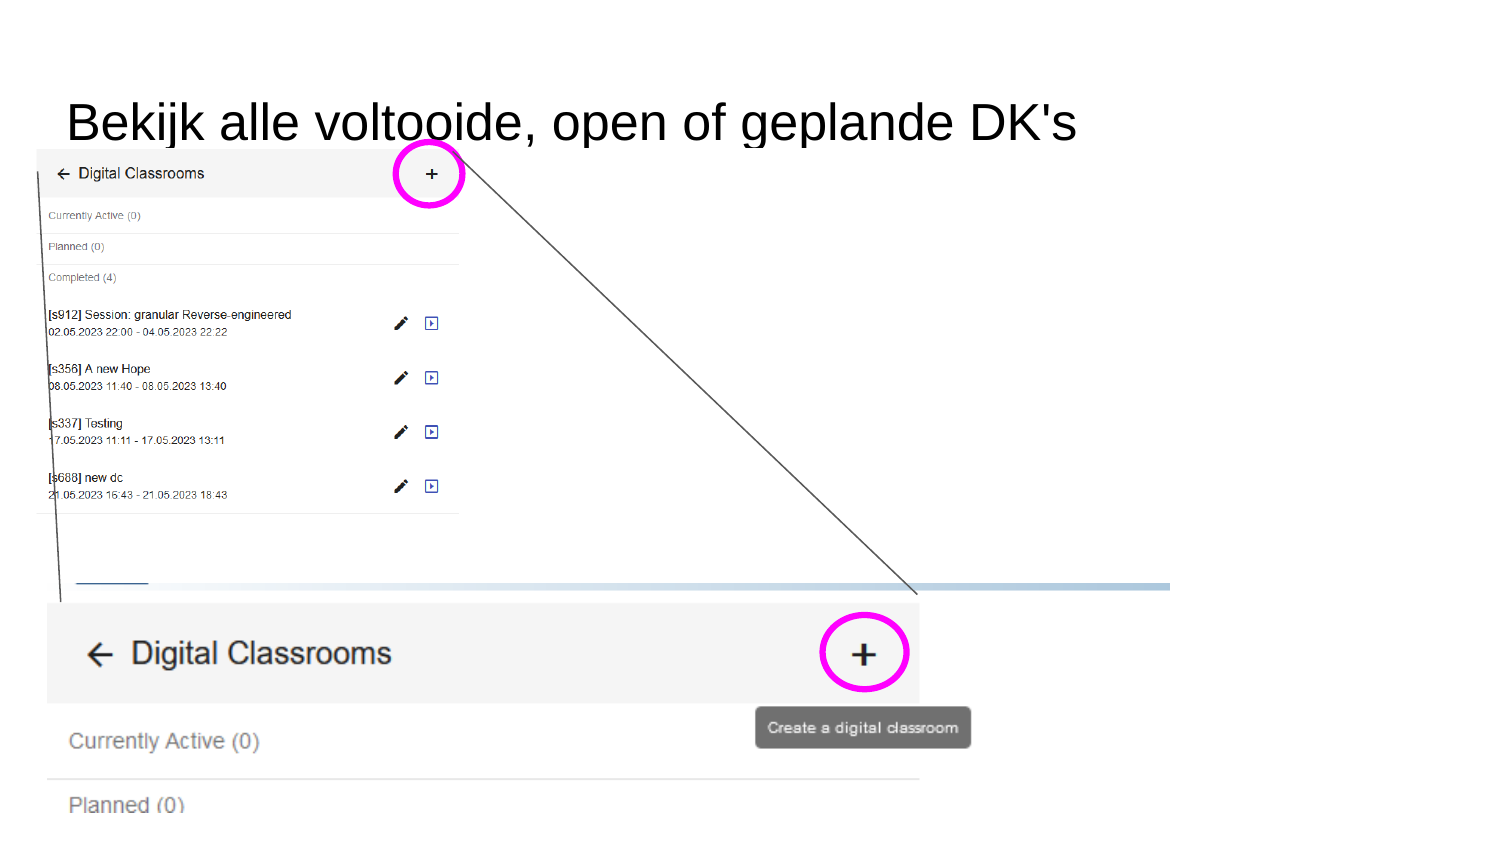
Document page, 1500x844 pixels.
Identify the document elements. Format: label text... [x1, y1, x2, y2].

picture [33, 148, 1449, 813]
picture [399, 148, 459, 202]
title Bekijk alle voltooide, open of geplande DK's [51, 72, 1449, 148]
